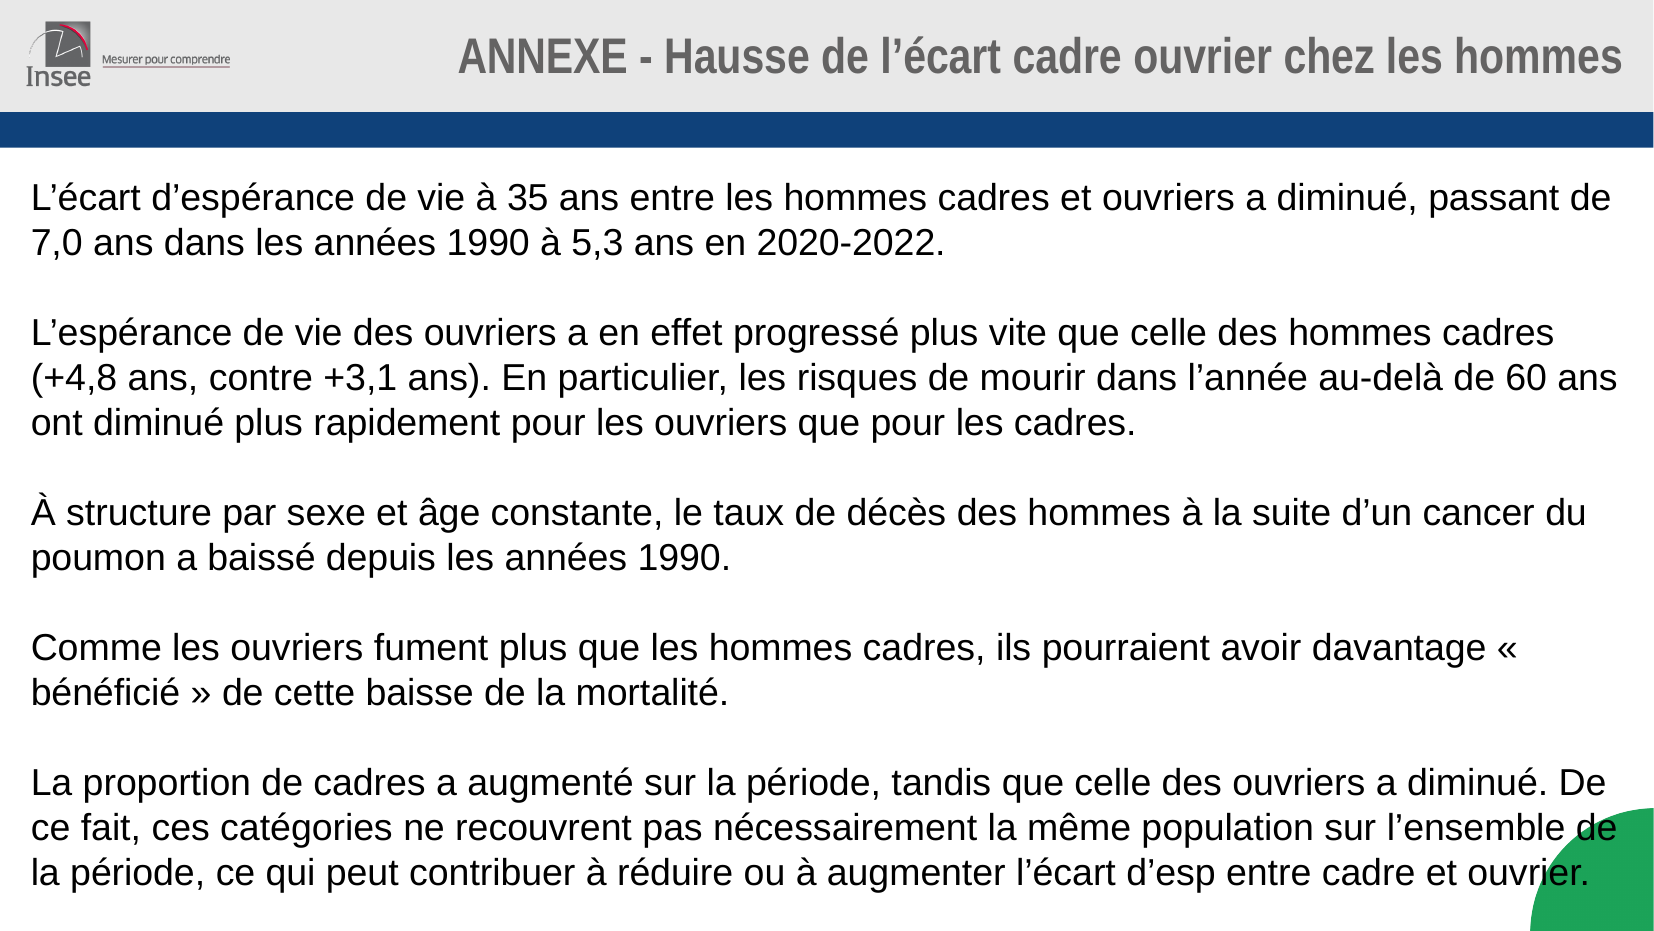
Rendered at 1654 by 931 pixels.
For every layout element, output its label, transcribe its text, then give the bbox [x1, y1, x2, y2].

picture [1530, 808, 1654, 931]
picture [23, 0, 230, 89]
text_box L’écart d’espérance de vie à 35 ans entre les hommes cadres et ouvriers a diminué, passant de 7,0 ans dans les années 1990 à 5,3 ans en 2020-2022. L’espérance de vie des ouvriers a en effet progressé plus vite que celle des hommes cadres (+4,8 ans, contre +3,1 ans). En particulier, les risques de mourir dans l’année au-delà de 60 ans ont diminué plus rapidement pour les ouvriers que pour les cadres. À structure par sexe et âge constante, le taux de décès des hommes à la suite d’un cancer du poumon a baissé depuis les années 1990. Comme les ouvriers fument plus que les hommes cadres, ils pourraient avoir davantage « bénéficié » de cette baisse de la mortalité. La proportion de cadres a augmenté sur la période, tandis que celle des ouvriers a diminué. De ce fait, ces catégories ne recouvrent pas nécessairement la même population sur l’ensemble de la période, ce qui peut contribuer à réduire ou à augmenter l’écart d’esp entre cadre et ouvrier. [16, 165, 1638, 900]
text_box ANNEXE - Hausse de l’écart cadre ouvrier chez les hommes [225, 23, 1624, 84]
